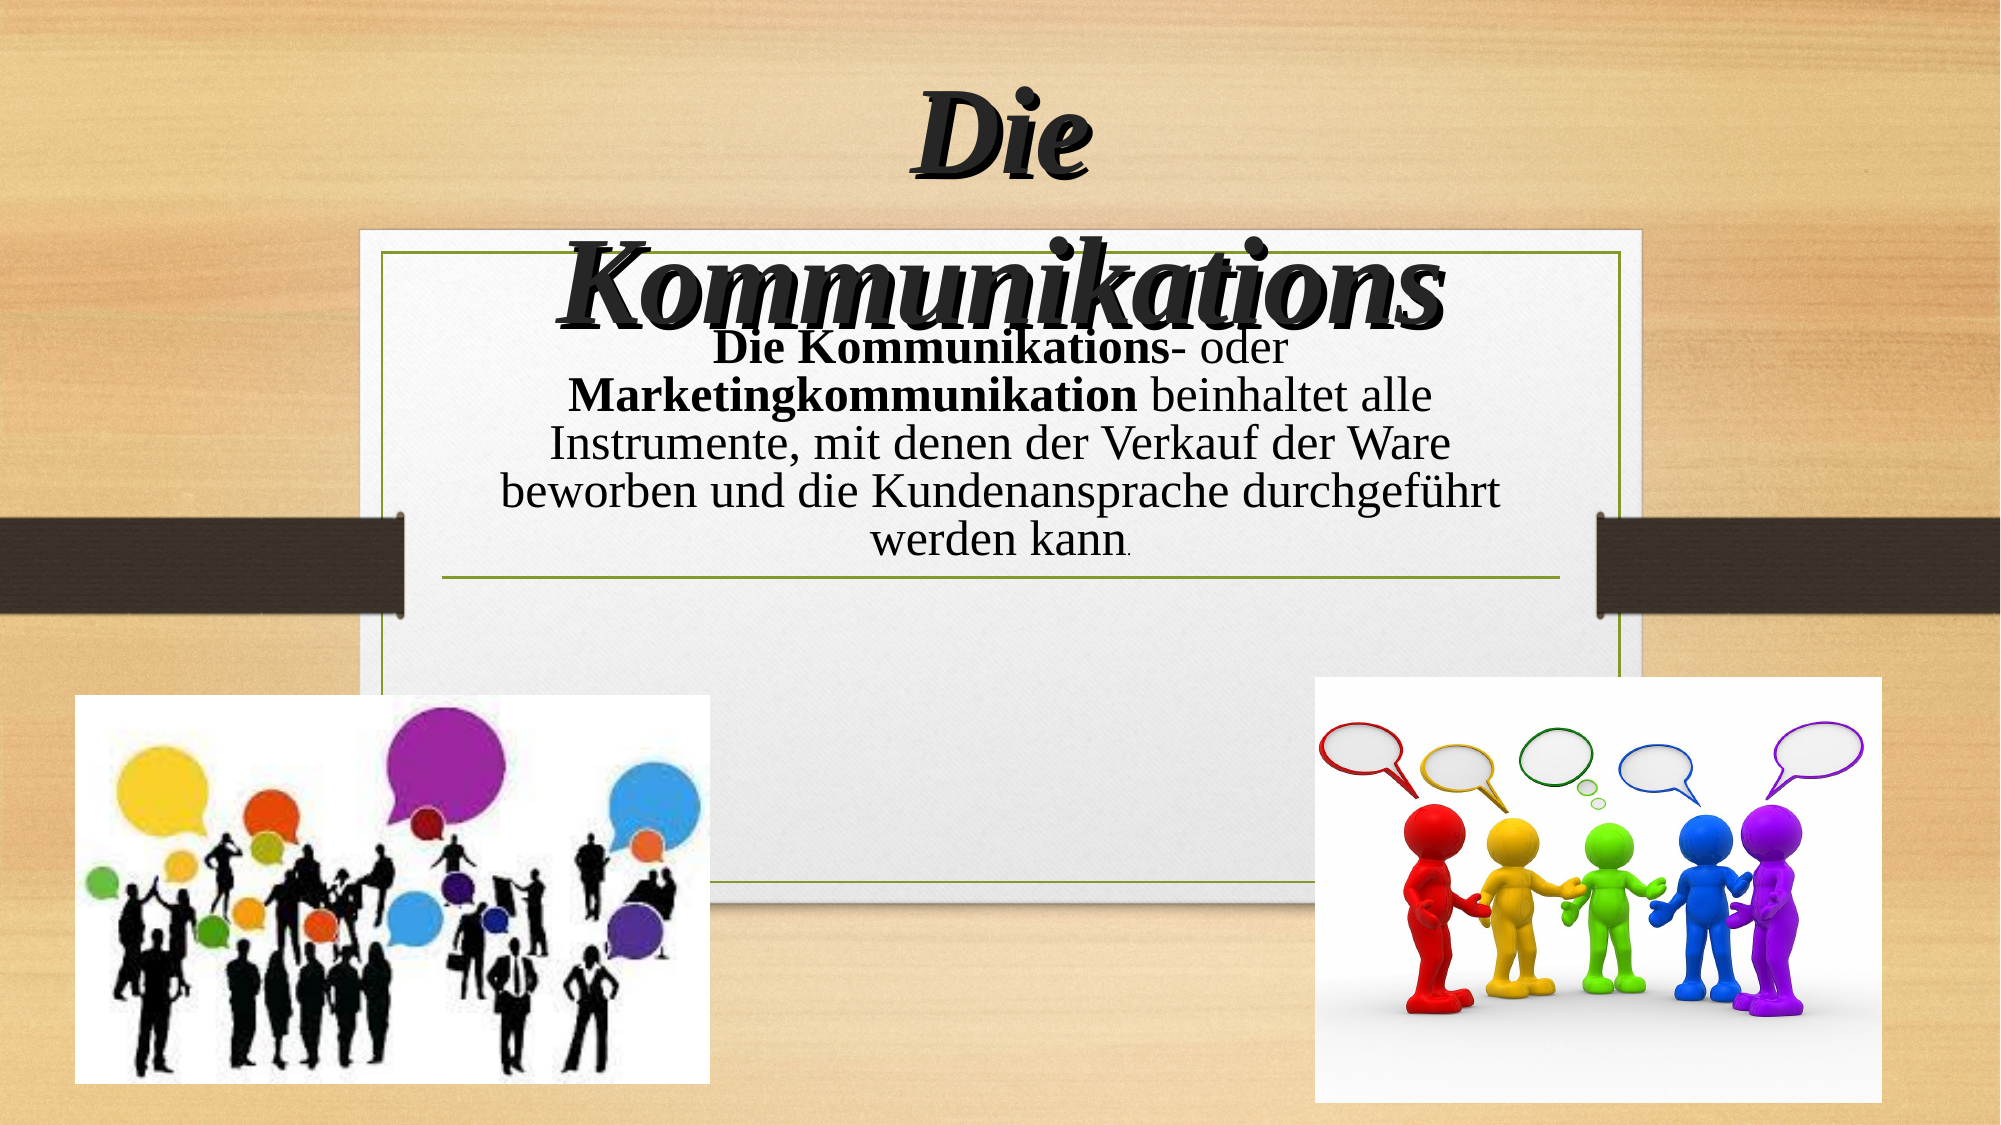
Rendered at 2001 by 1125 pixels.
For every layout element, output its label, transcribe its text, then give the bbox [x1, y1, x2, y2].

title Die Kommunikations [441, 40, 1560, 276]
subtitle Die Kommunikations- oder Marketingkommunikation beinhaltet alle Instrumente, mit denen der Verkauf der Ware beworben und die Kundenansprache durchgeführt werden kann. [441, 317, 1560, 817]
picture [75, 695, 710, 1085]
picture [1315, 677, 1882, 1103]
